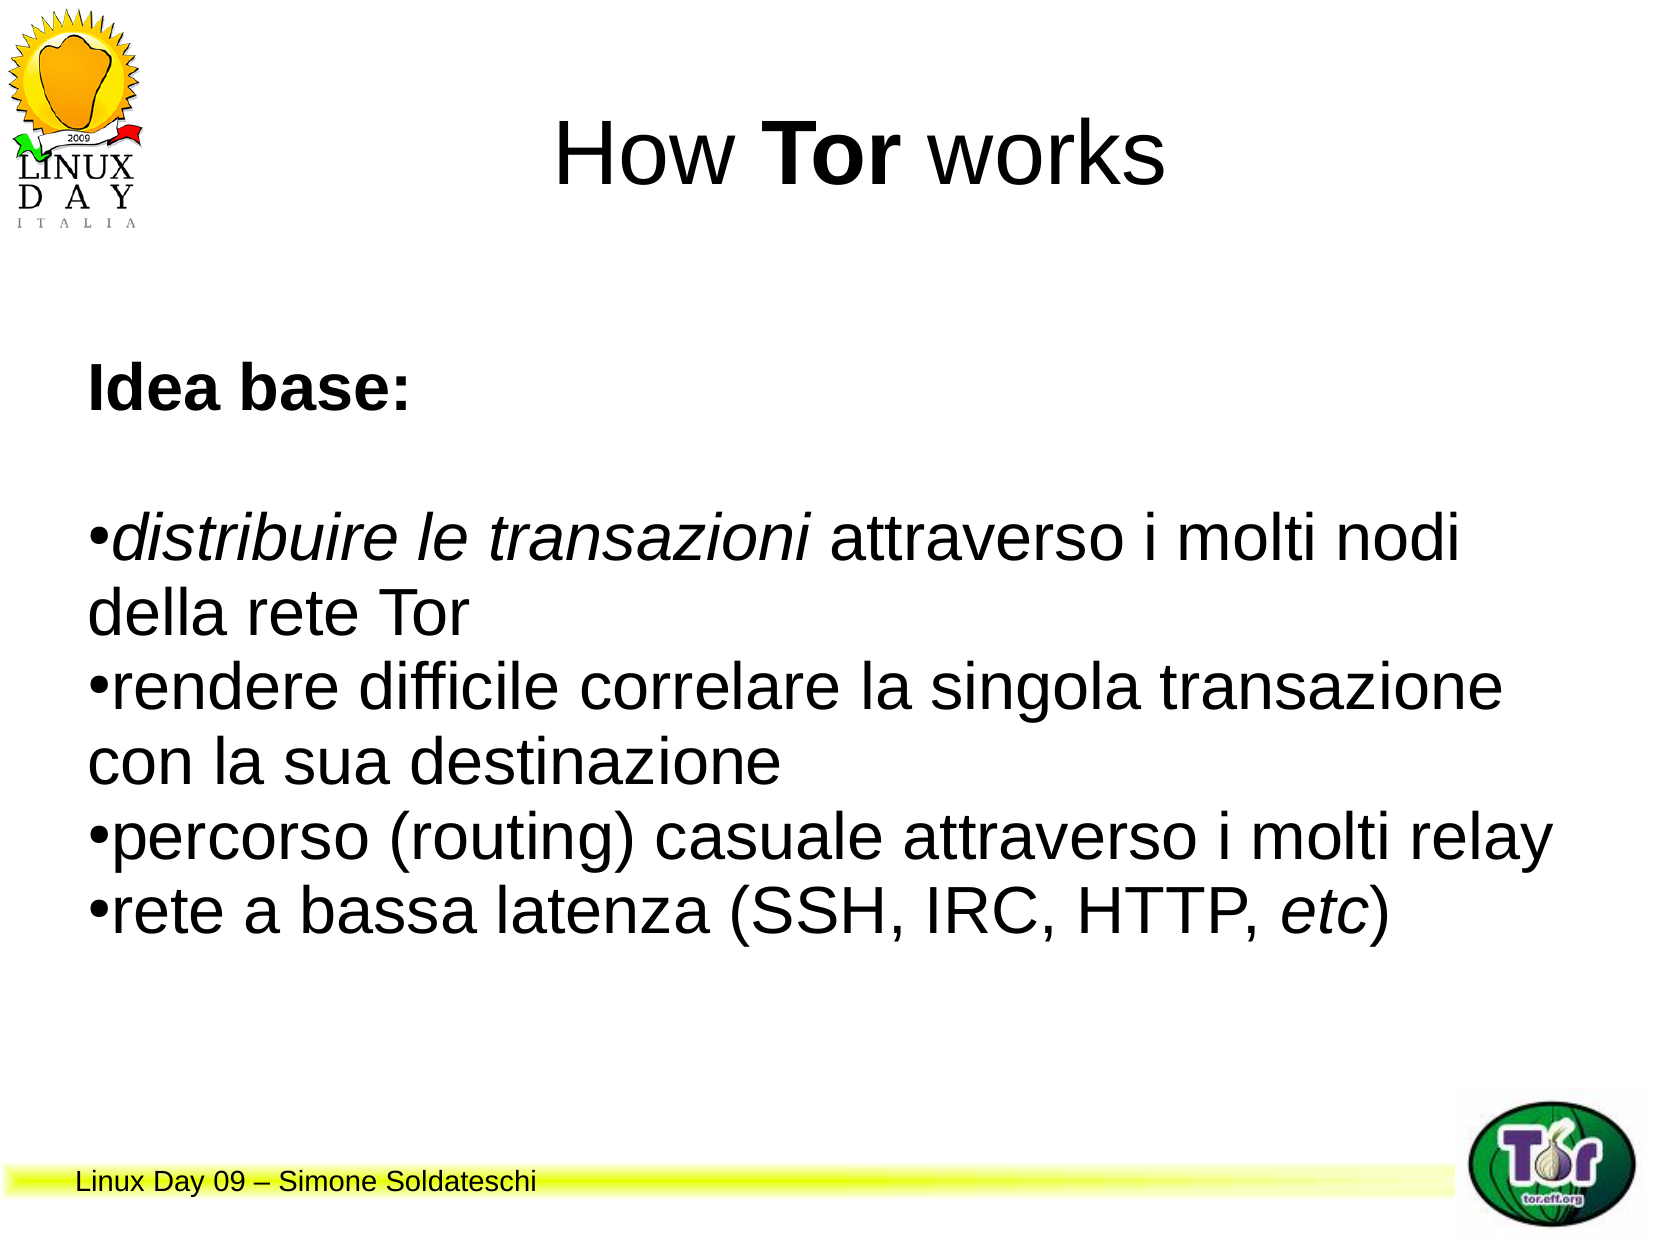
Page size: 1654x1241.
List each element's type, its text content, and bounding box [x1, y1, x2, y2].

picture [1455, 1088, 1650, 1241]
picture [0, 0, 151, 235]
subtitle Idea base: distribuire le transazioni attraverso i molti nodi della rete Tor rendere difficile correlare la singola transazione con la sua destinazione percorso (routing) casuale attraverso i molti relay rete a bassa latenza (SSH, IRC, HTTP, etc) [87, 323, 1576, 976]
title How Tor works [150, 49, 1571, 257]
